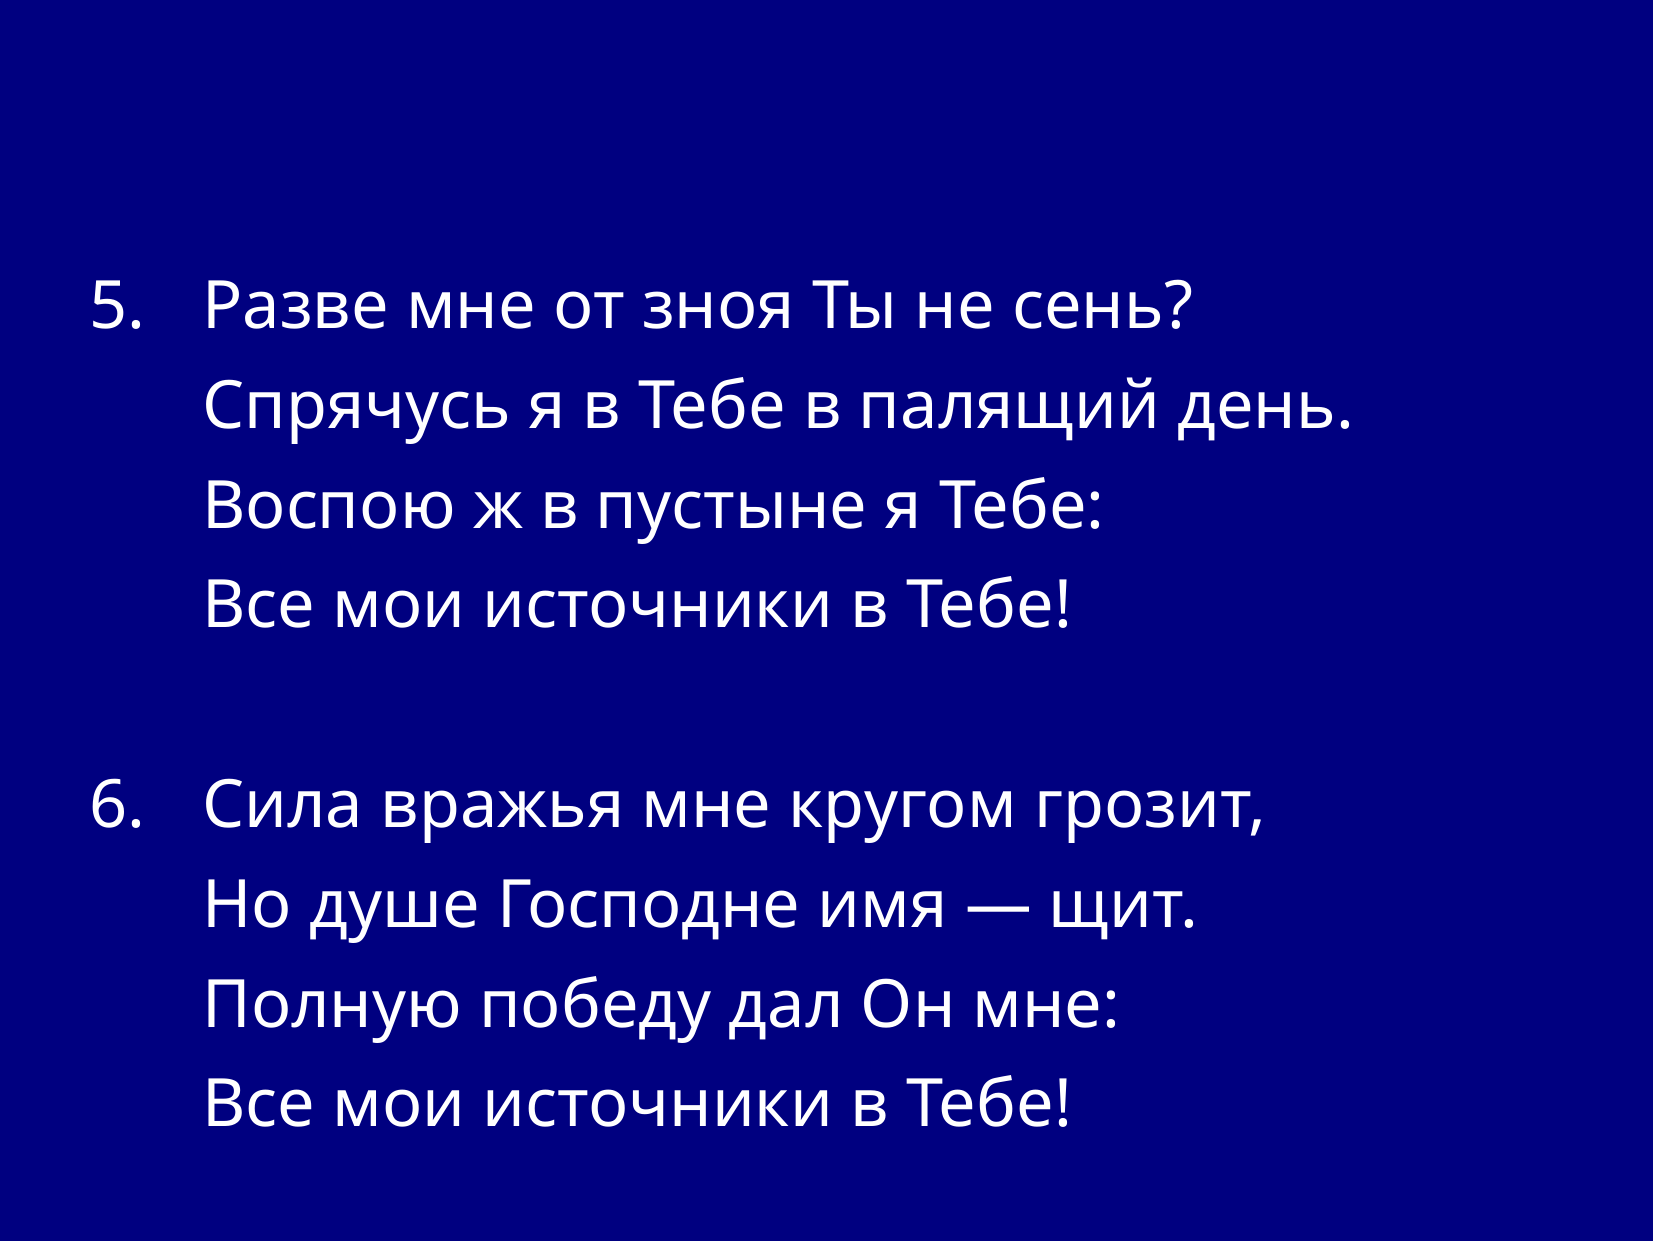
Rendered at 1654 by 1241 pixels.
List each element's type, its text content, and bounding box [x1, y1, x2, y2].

text_box 5. Разве мне от зноя Ты не сень? Спрячусь я в Тебе в палящий день. Воспою ж в пустыне я Тебе: Все мои источники в Тебе! 6. Сила вражья мне кругом грозит, Но душе Господне имя — щит. Полную победу дал Он мне: Все мои источники в Тебе! [75, 150, 1576, 1163]
